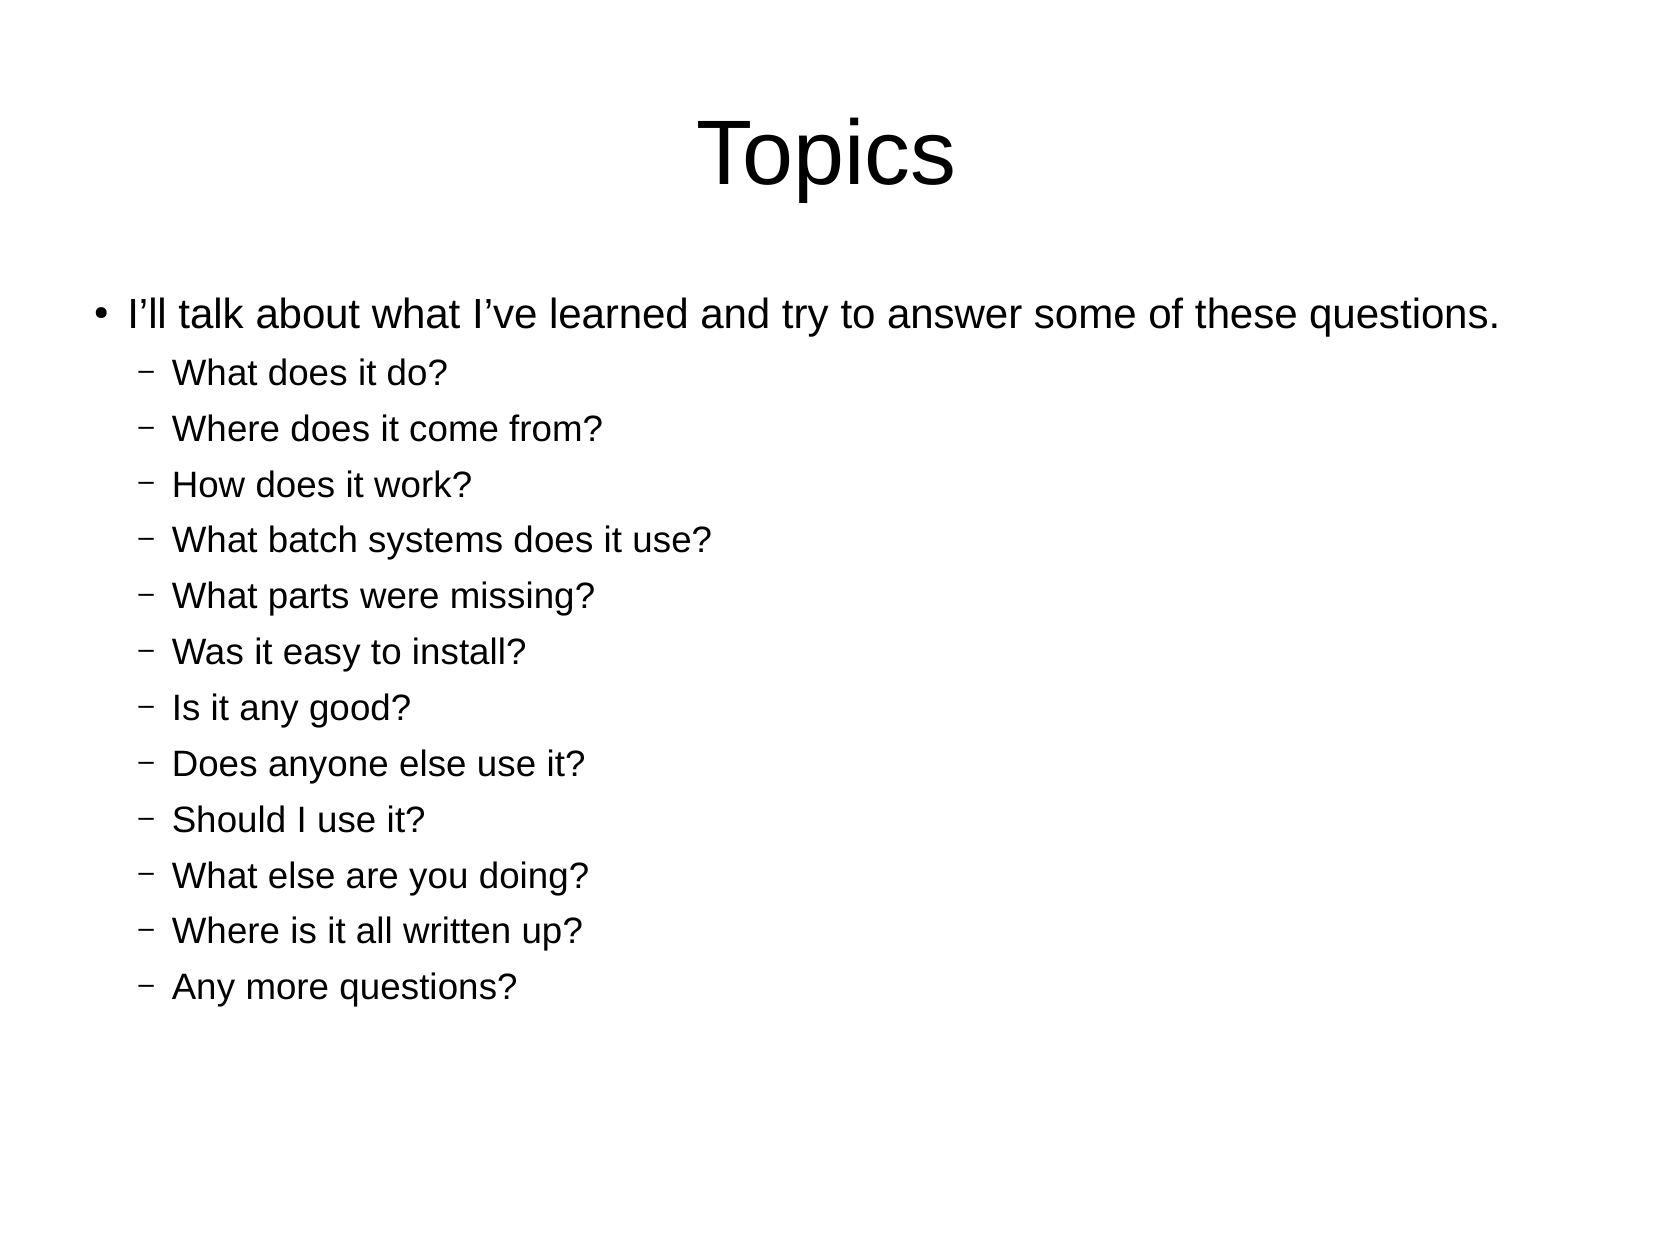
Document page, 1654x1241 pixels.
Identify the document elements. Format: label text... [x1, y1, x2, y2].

list I’ll talk about what I’ve learned and try to answer some of these questions. What does it do? Where does it come from? How does it work? What batch systems does it use? What parts were missing? Was it easy to install? Is it any good? Does anyone else use it? Should I use it? What else are you doing? Where is it all written up? Any more questions? [82, 290, 1571, 1010]
title Topics [82, 49, 1571, 257]
